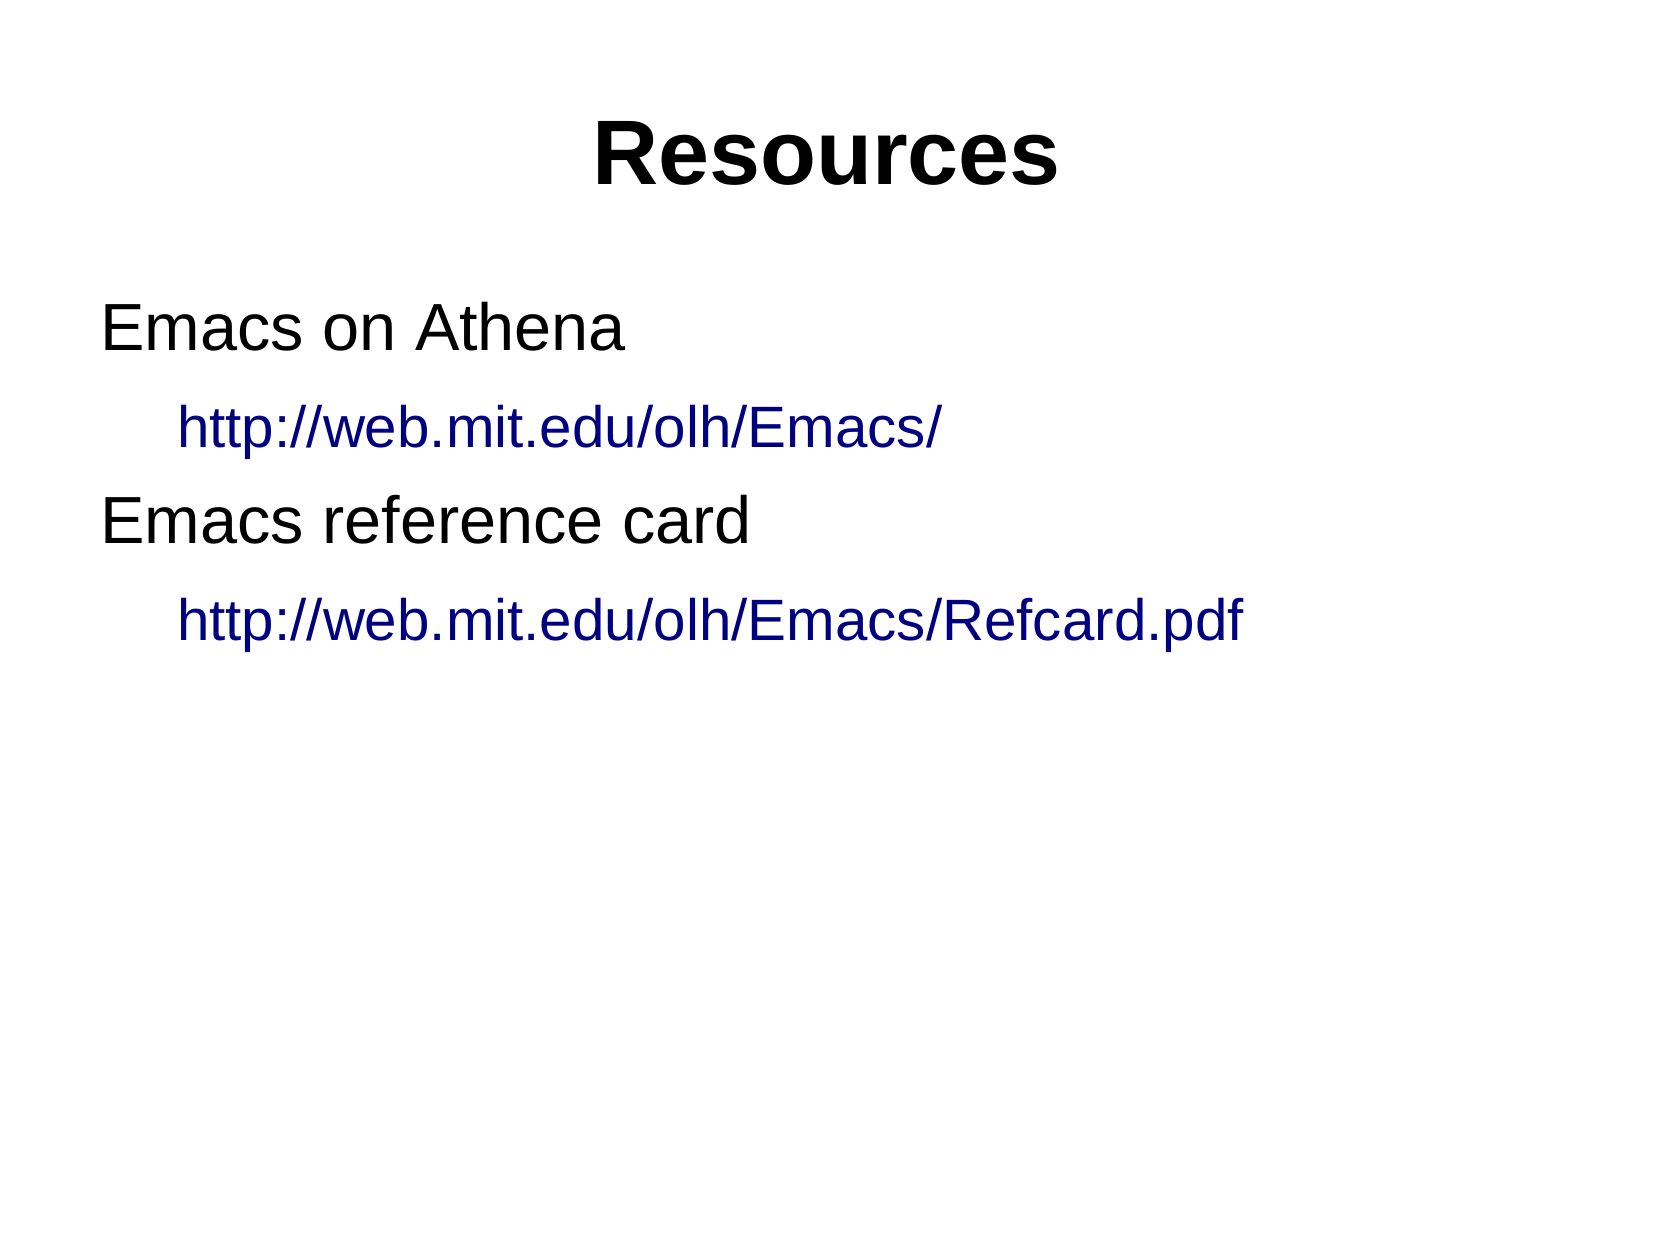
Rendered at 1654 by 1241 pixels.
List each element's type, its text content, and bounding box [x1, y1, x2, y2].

list Emacs on Athena http://web.mit.edu/olh/Emacs/ Emacs reference card http://web.mit.edu/olh/Emacs/Refcard.pdf [82, 290, 1571, 1094]
title Resources [82, 56, 1571, 250]
